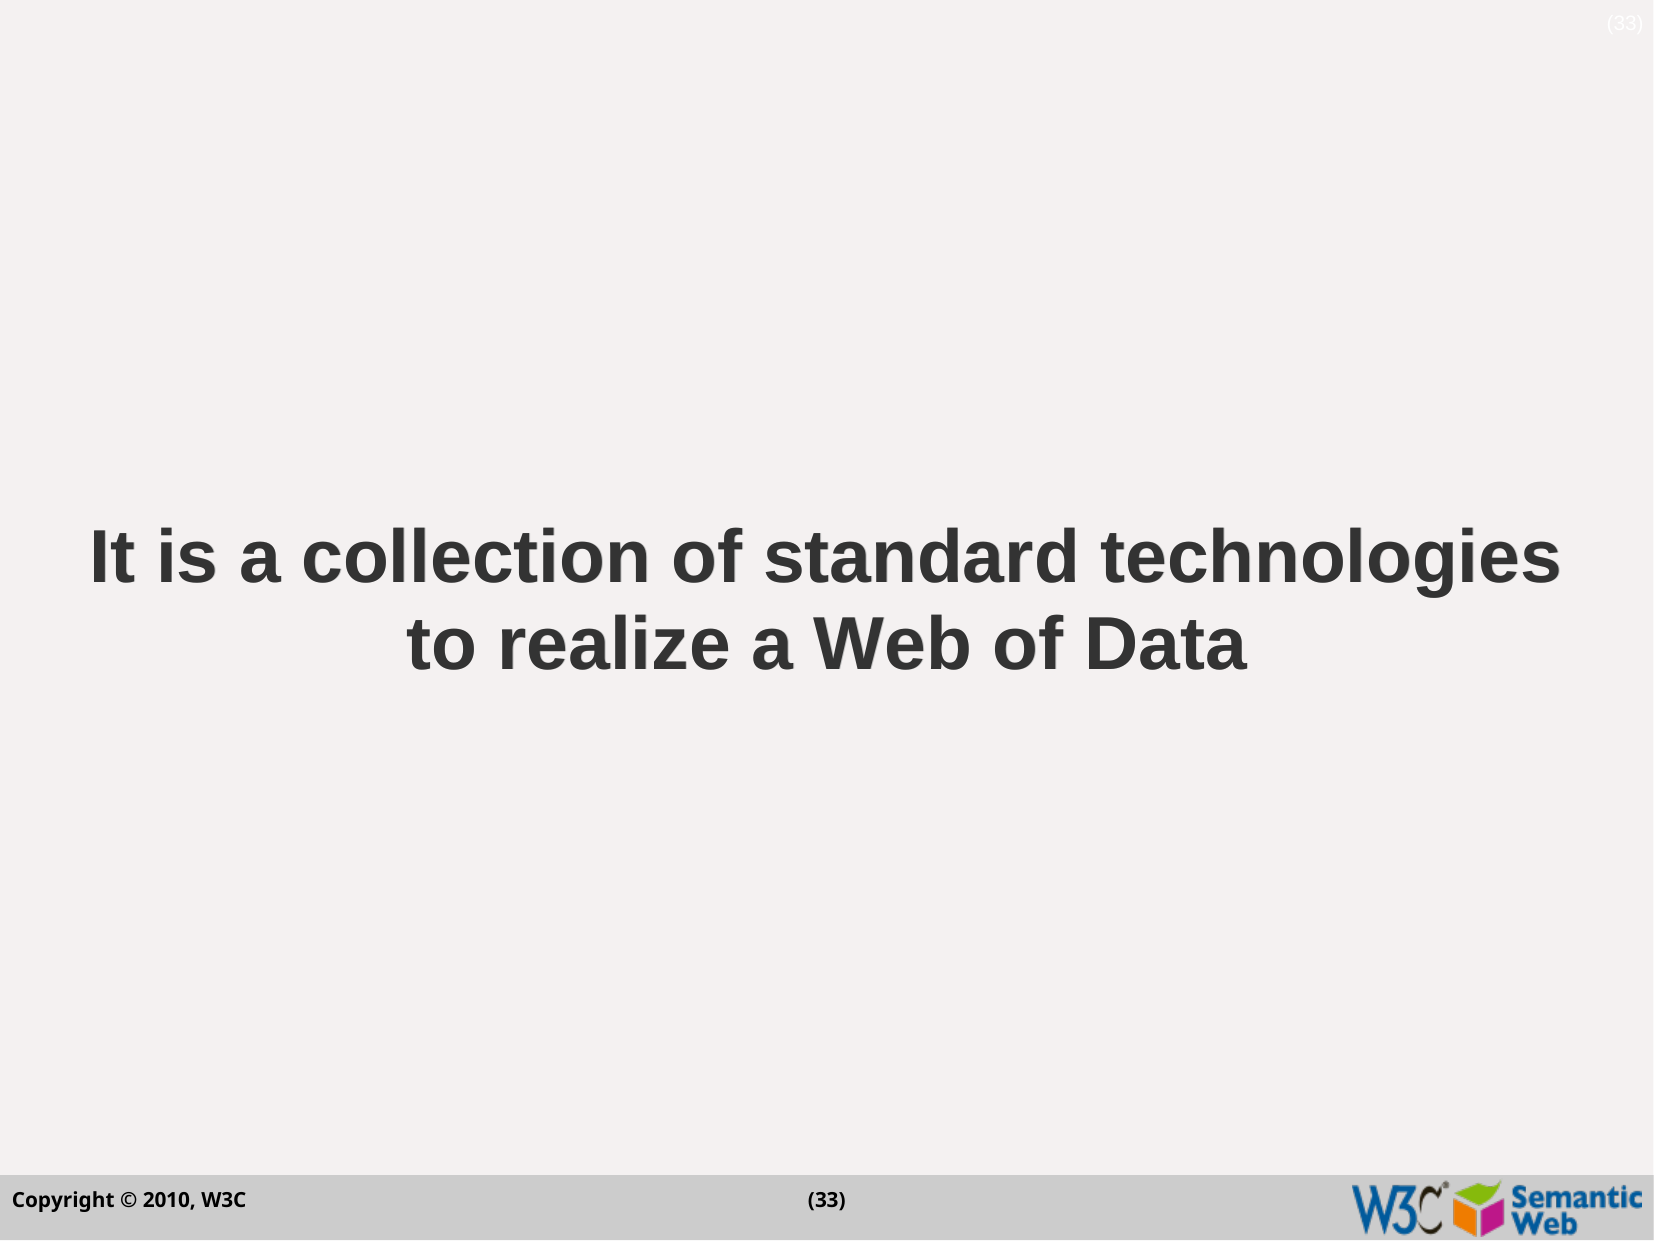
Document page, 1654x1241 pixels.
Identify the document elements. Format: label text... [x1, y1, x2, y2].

title It is a collection of standard technologies to realize a Web of Data [59, 512, 1595, 684]
picture [1352, 1178, 1642, 1237]
